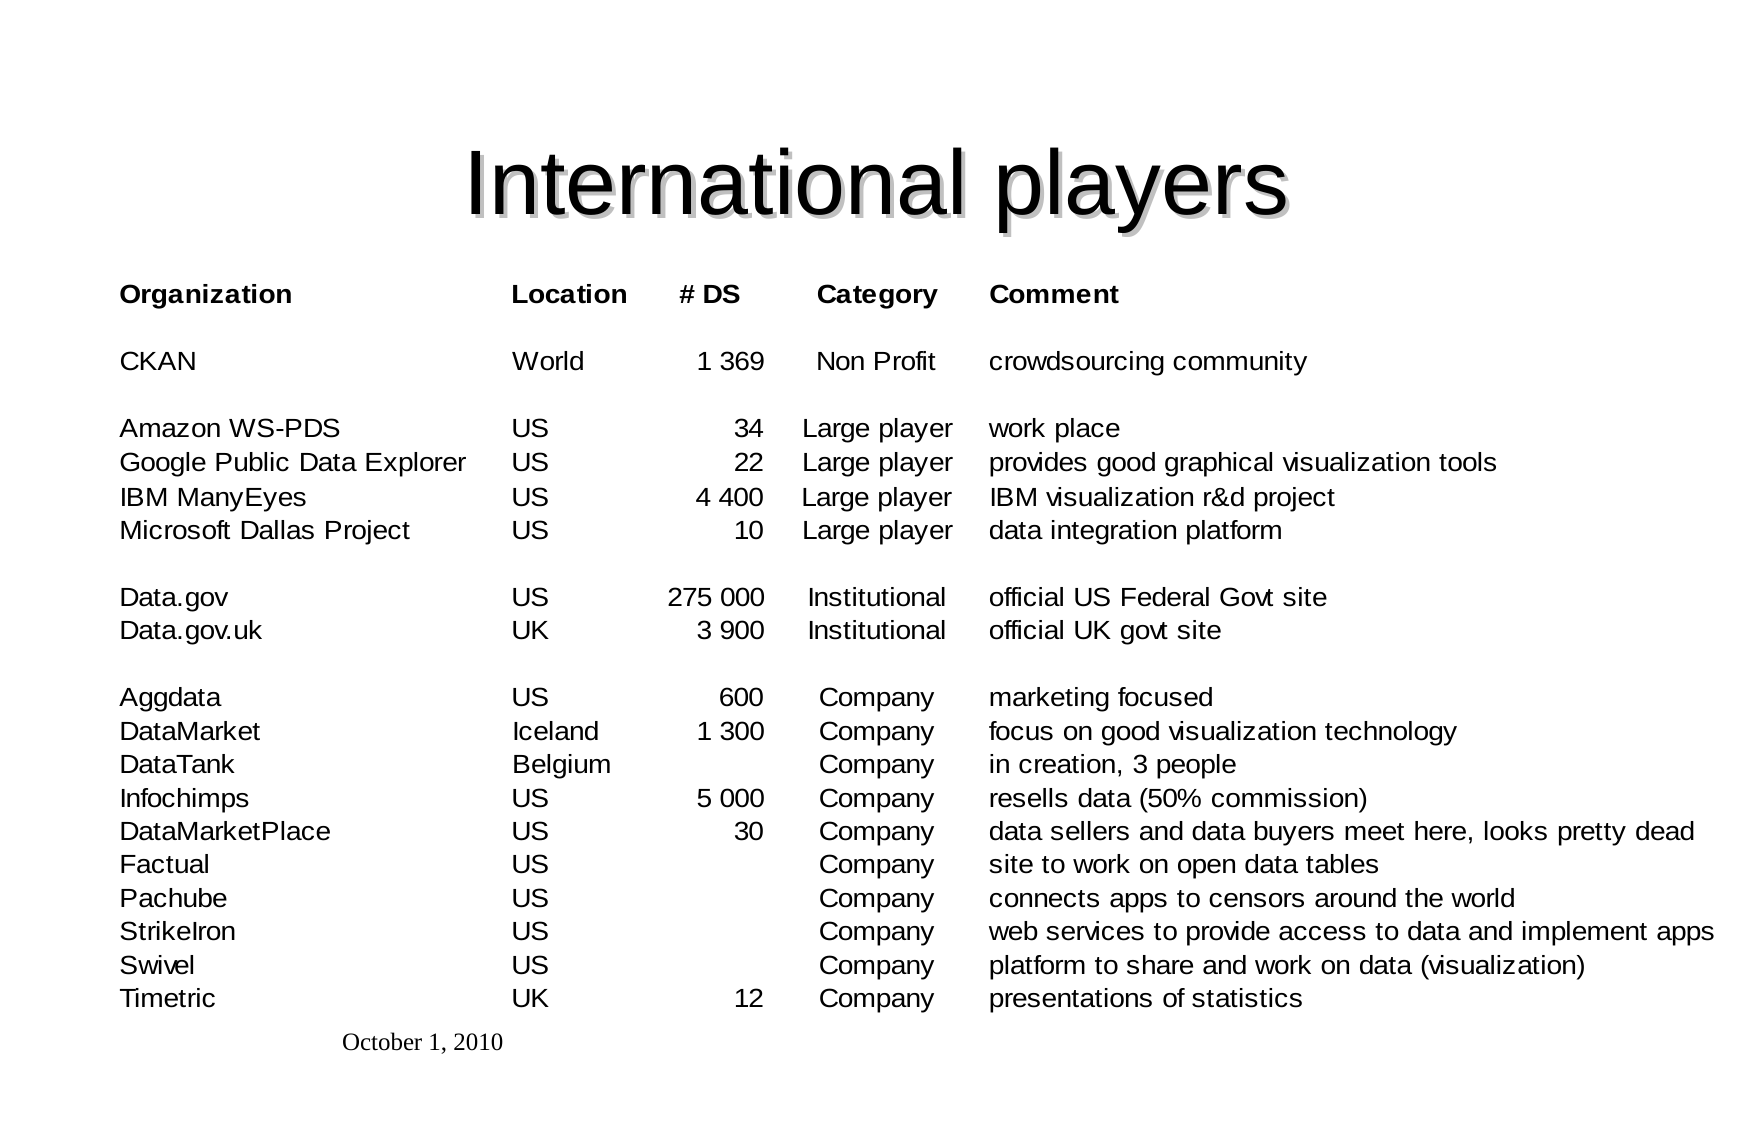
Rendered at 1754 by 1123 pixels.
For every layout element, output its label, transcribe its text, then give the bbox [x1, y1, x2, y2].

title International players [140, 99, 1614, 267]
chart [116, 278, 1754, 1019]
